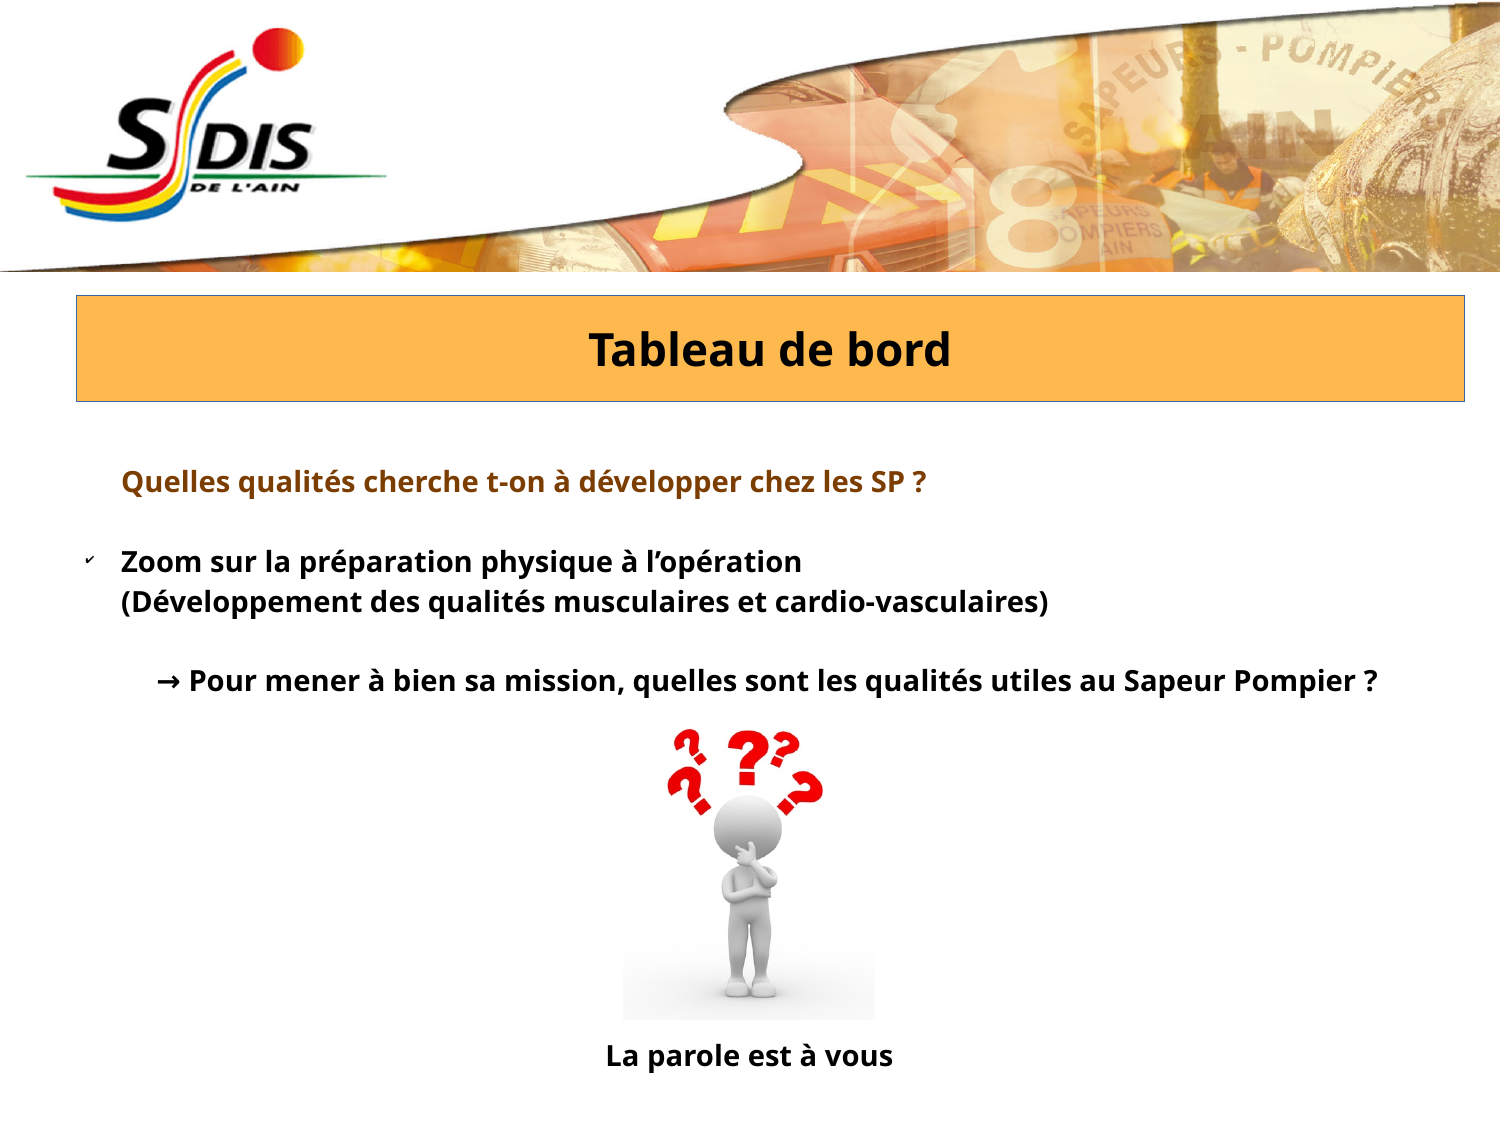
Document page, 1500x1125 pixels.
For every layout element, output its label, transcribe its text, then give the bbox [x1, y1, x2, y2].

text_box La parole est à vous [484, 1027, 945, 1113]
picture [0, 0, 1500, 272]
text_box Quelles qualités cherche t-on à développer chez les SP ? Zoom sur la préparation physique à l’opération (Développement des qualités musculaires et cardio-vasculaires) → Pour mener à bien sa mission, quelles sont les qualités utiles au Sapeur Pompier ? [70, 454, 1453, 1087]
text_box Tableau de bord [76, 295, 1465, 402]
picture [623, 708, 875, 1020]
